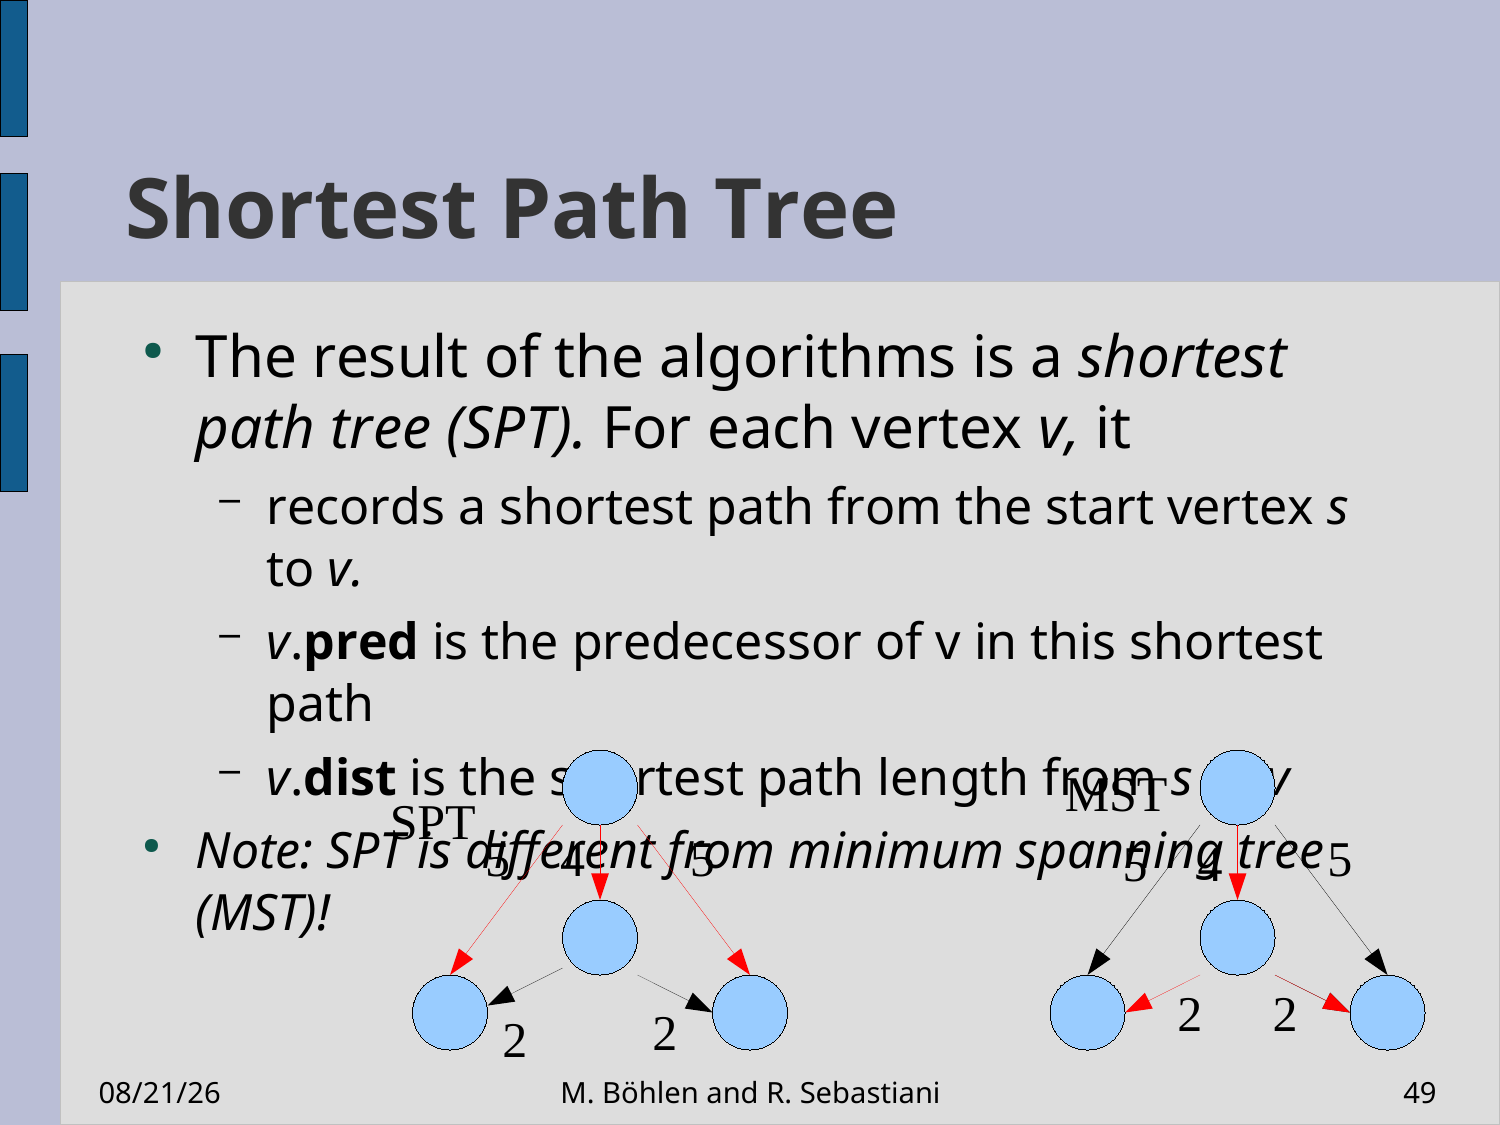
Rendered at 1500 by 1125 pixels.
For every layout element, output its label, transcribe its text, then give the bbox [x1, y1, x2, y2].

title Shortest Path Tree [110, 67, 1392, 271]
text_box 5 [1312, 825, 1368, 896]
text_box [412, 975, 487, 1051]
text_box [1350, 975, 1426, 1051]
text_box [712, 975, 788, 1051]
text_box 2 [487, 1005, 543, 1076]
text_box [562, 900, 638, 976]
text_box [562, 750, 638, 825]
text_box SPT [375, 787, 491, 858]
text_box [1200, 900, 1276, 976]
text_box [262, 856, 293, 1037]
text_box [1050, 975, 1126, 1051]
text_box 4 [1182, 829, 1238, 901]
text_box 5 [675, 825, 730, 896]
text_box 4 [545, 825, 601, 896]
text_box 2 [1257, 979, 1313, 1051]
text_box 5 [470, 825, 526, 896]
text_box 2 [1162, 979, 1218, 1051]
text_box 5 [1107, 830, 1163, 901]
text_box [1200, 750, 1276, 826]
text_box 2 [637, 998, 693, 1069]
list The result of the algorithms is a shortest path tree (SPT). For each vertex v, it records a shortest path from the start vertex s to v. v.pred is the predecessor of v in this shortest path v.dist is the shortest path length from s to v Note: SPT is different from minimum spanning tree (MST)! [110, 312, 1392, 1037]
text_box MST [1050, 759, 1183, 830]
